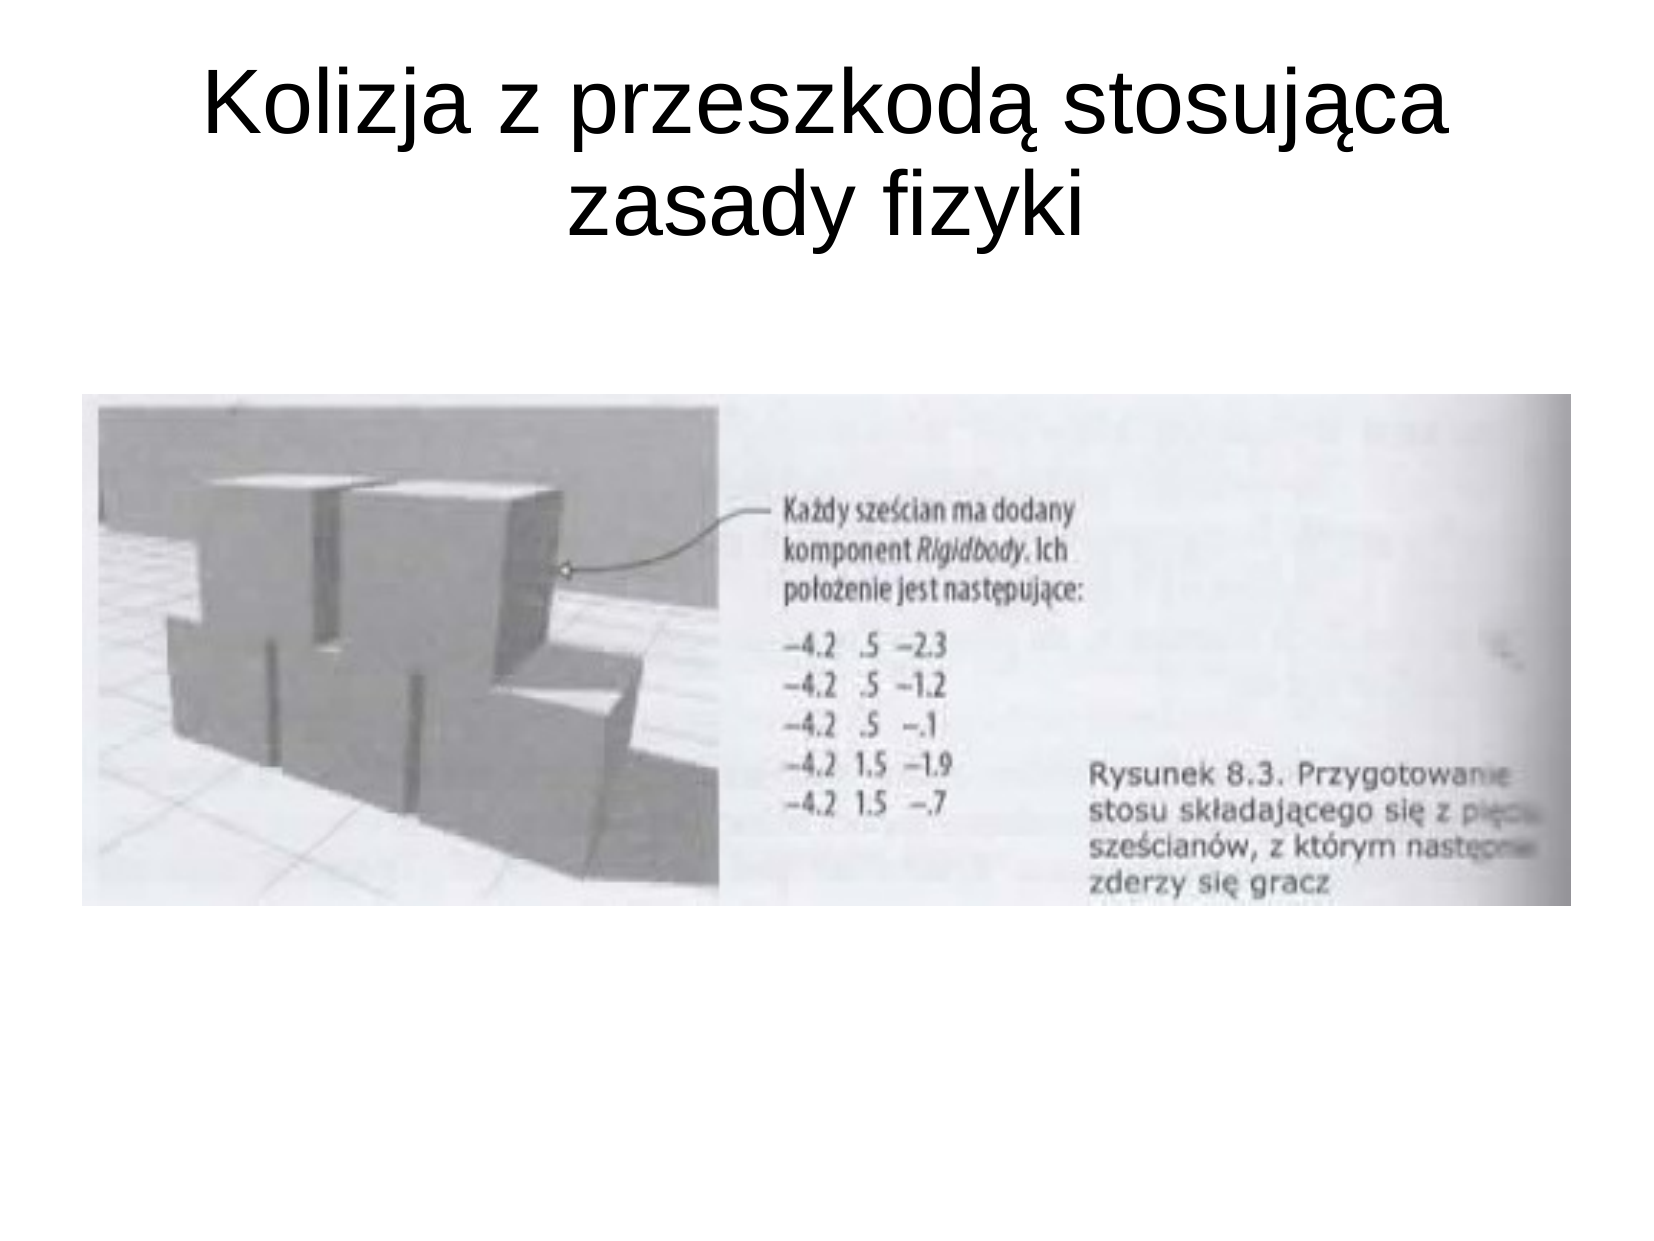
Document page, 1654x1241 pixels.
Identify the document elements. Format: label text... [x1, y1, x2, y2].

picture [82, 394, 1571, 906]
title Kolizja z przeszkodą stosująca zasady fizyki [82, 49, 1571, 257]
